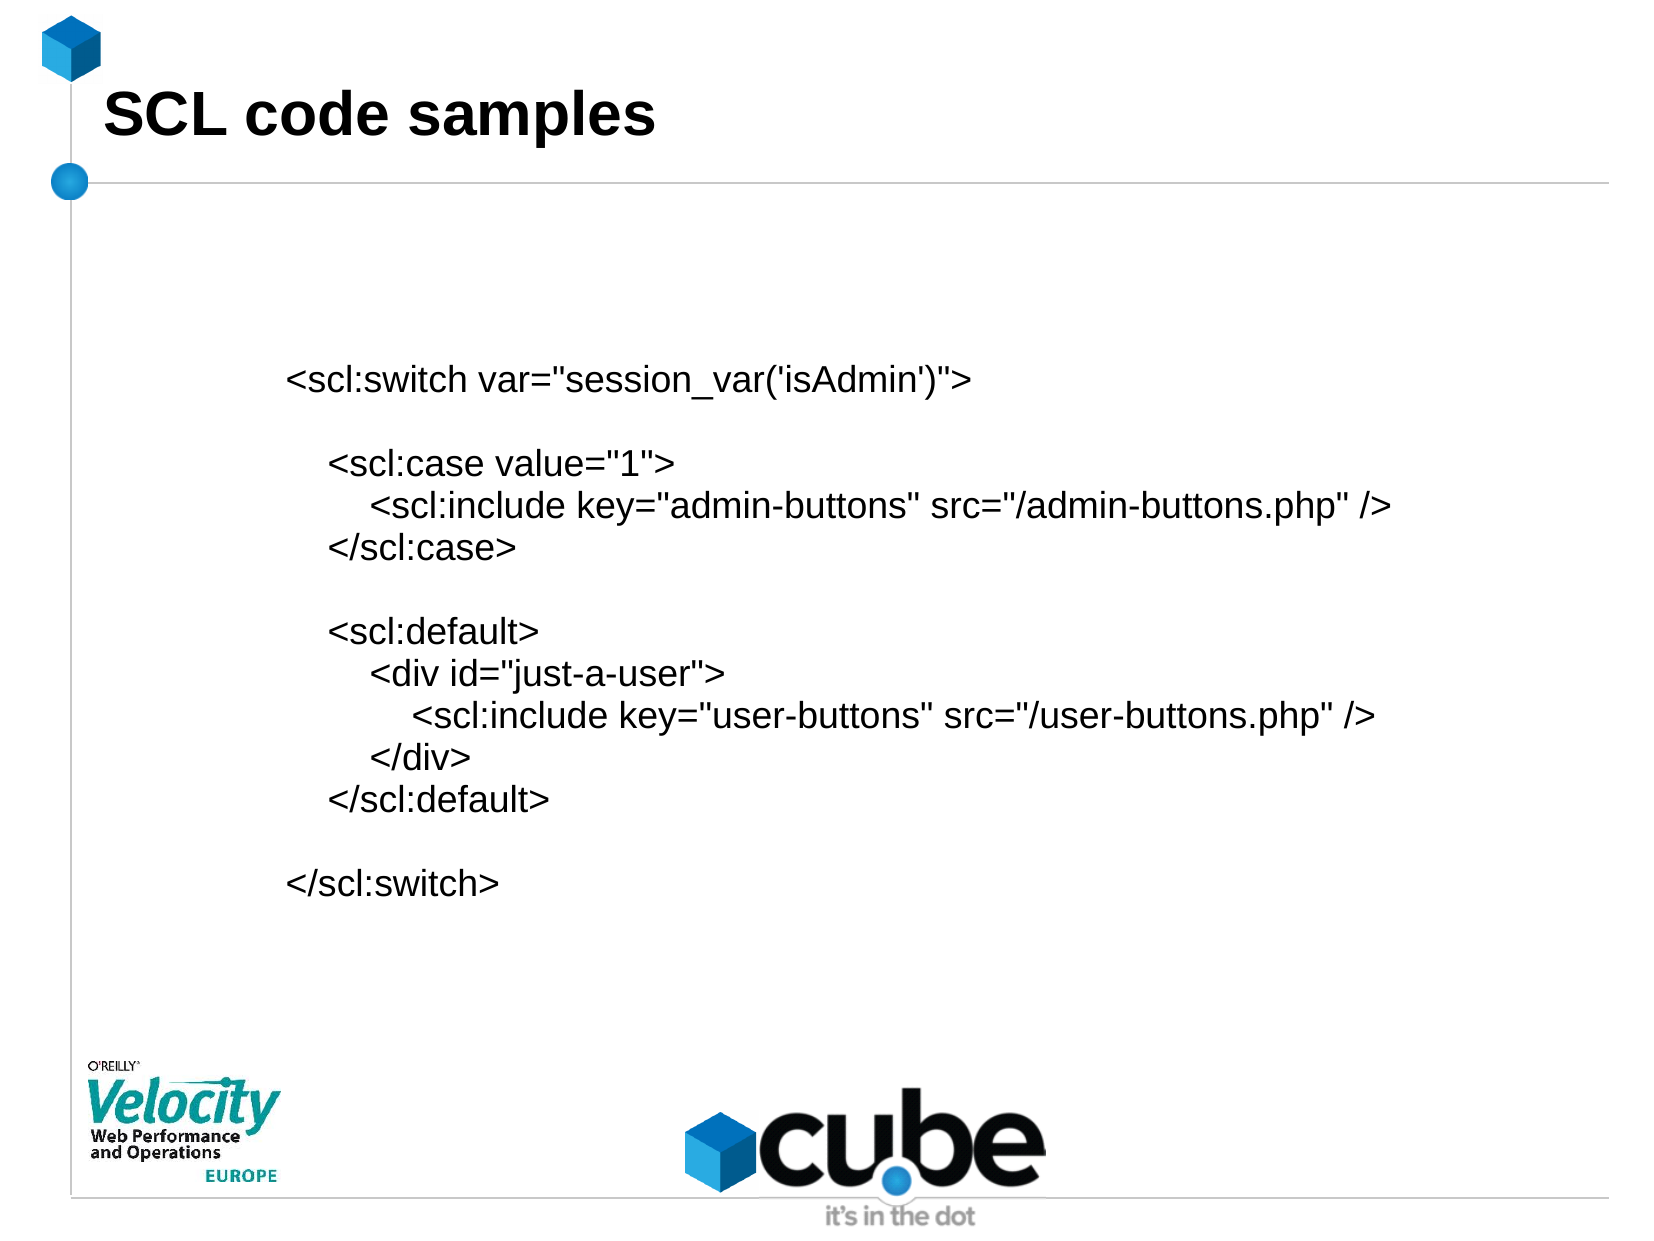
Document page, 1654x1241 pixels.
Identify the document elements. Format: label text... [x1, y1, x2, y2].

text_box <scl:switch var="session_var('isAdmin')"> <scl:case value="1"> <scl:include key="admin-buttons" src="/admin-buttons.php" /> </scl:case> <scl:default> <div id="just-a-user"> <scl:include key="user-buttons" src="/user-buttons.php" /> </div> </scl:default> </scl:switch> [270, 351, 1477, 913]
title SCL code samples [103, 49, 1551, 178]
picture [88, 1061, 281, 1182]
